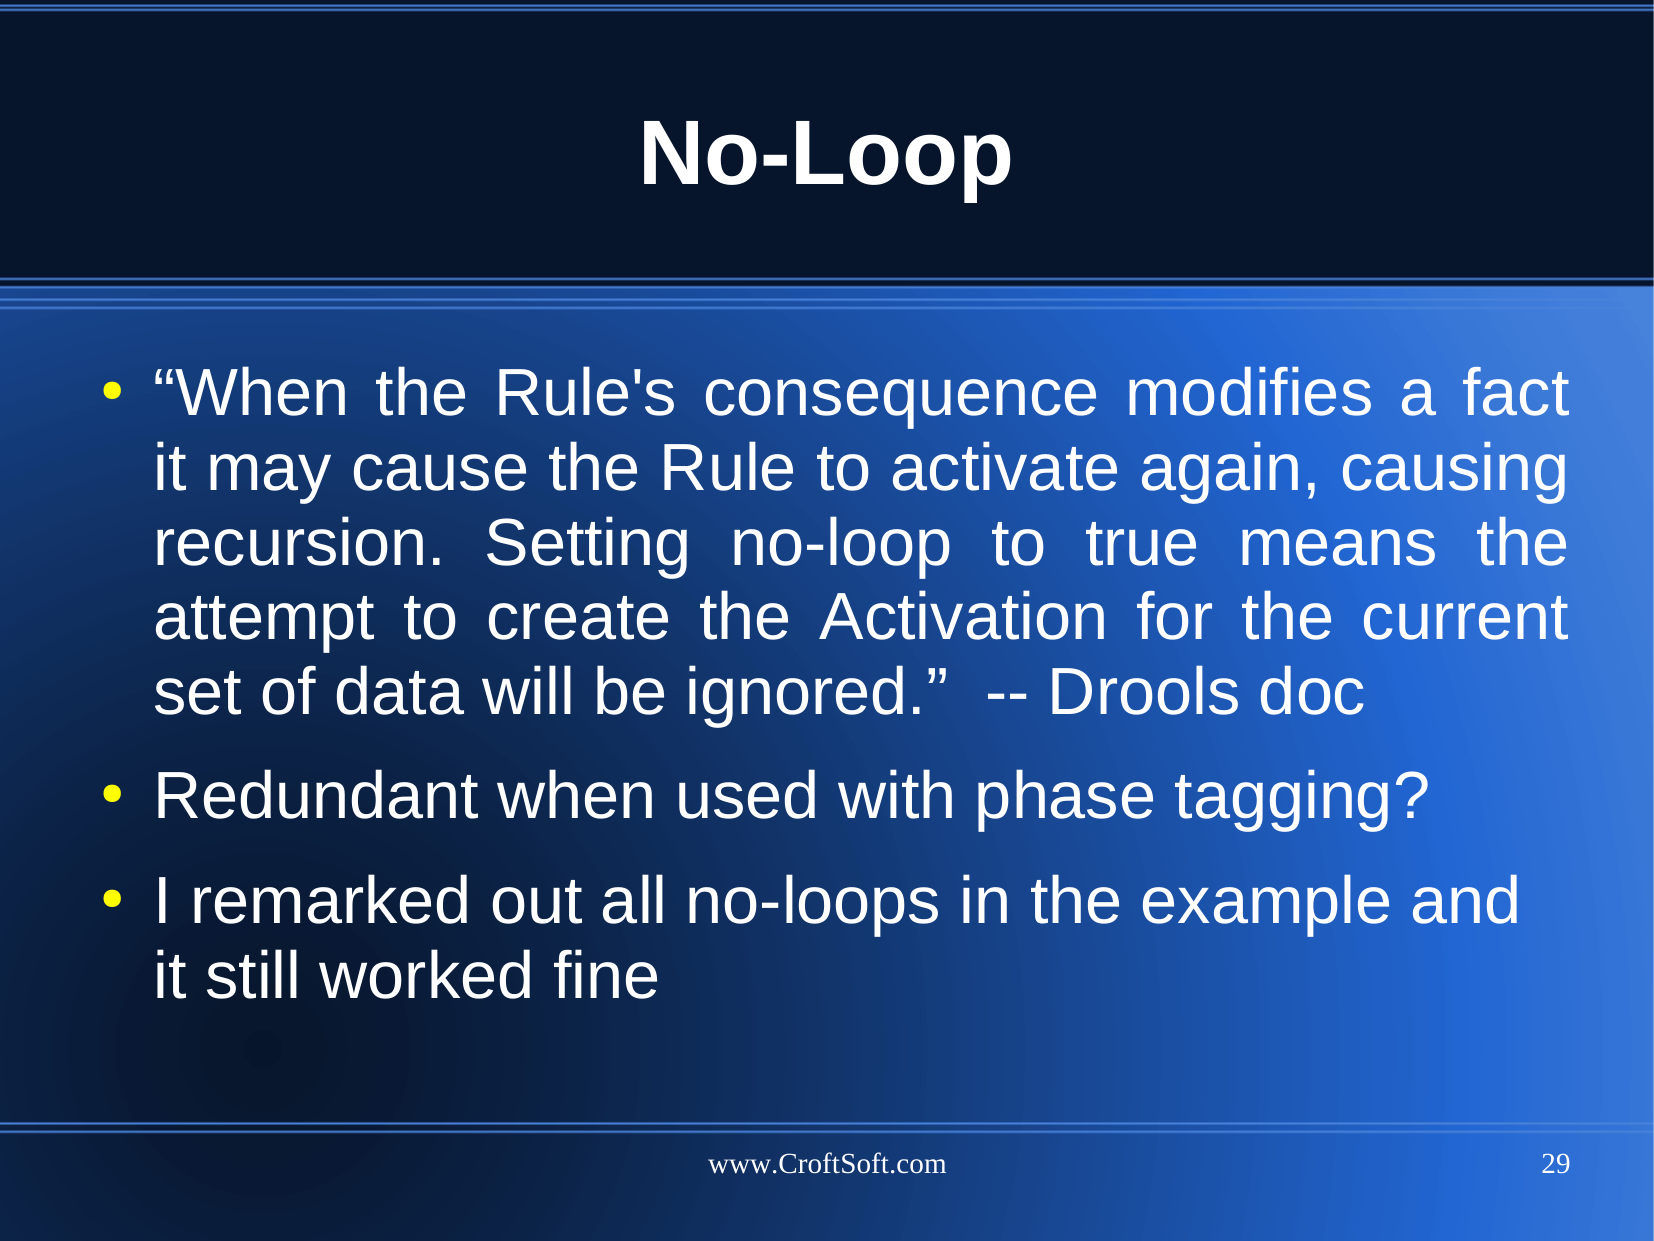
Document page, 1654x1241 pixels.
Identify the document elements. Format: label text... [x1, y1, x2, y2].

list “When the Rule's consequence modifies a fact it may cause the Rule to activate again, causing recursion. Setting no-loop to true means the attempt to create the Activation for the current set of data will be ignored.” -- Drools doc Redundant when used with phase tagging? I remarked out all no-loops in the example and it still worked fine [82, 355, 1571, 1058]
title No-Loop [82, 49, 1571, 257]
picture [0, 0, 1654, 1241]
